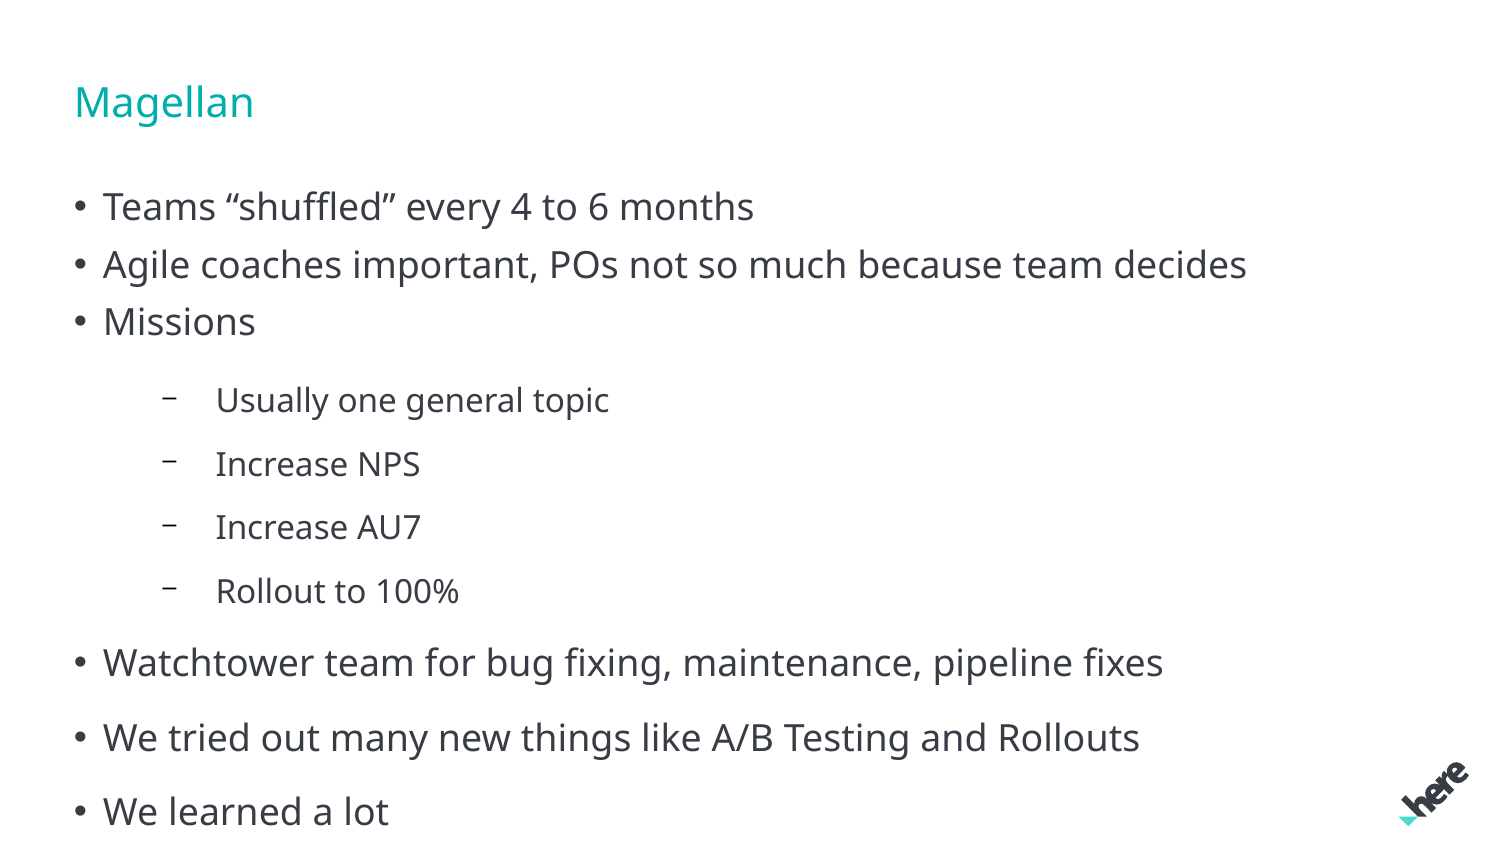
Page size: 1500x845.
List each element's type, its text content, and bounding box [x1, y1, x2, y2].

list Teams “shuffled” every 4 to 6 months Agile coaches important, POs not so much because team decides Missions Usually one general topic Increase NPS Increase AU7 Rollout to 100% Watchtower team for bug fixing, maintenance, pipeline fixes We tried out many new things like A/B Testing and Rollouts We learned a lot [68, 180, 1388, 757]
title Magellan [68, 34, 1388, 130]
